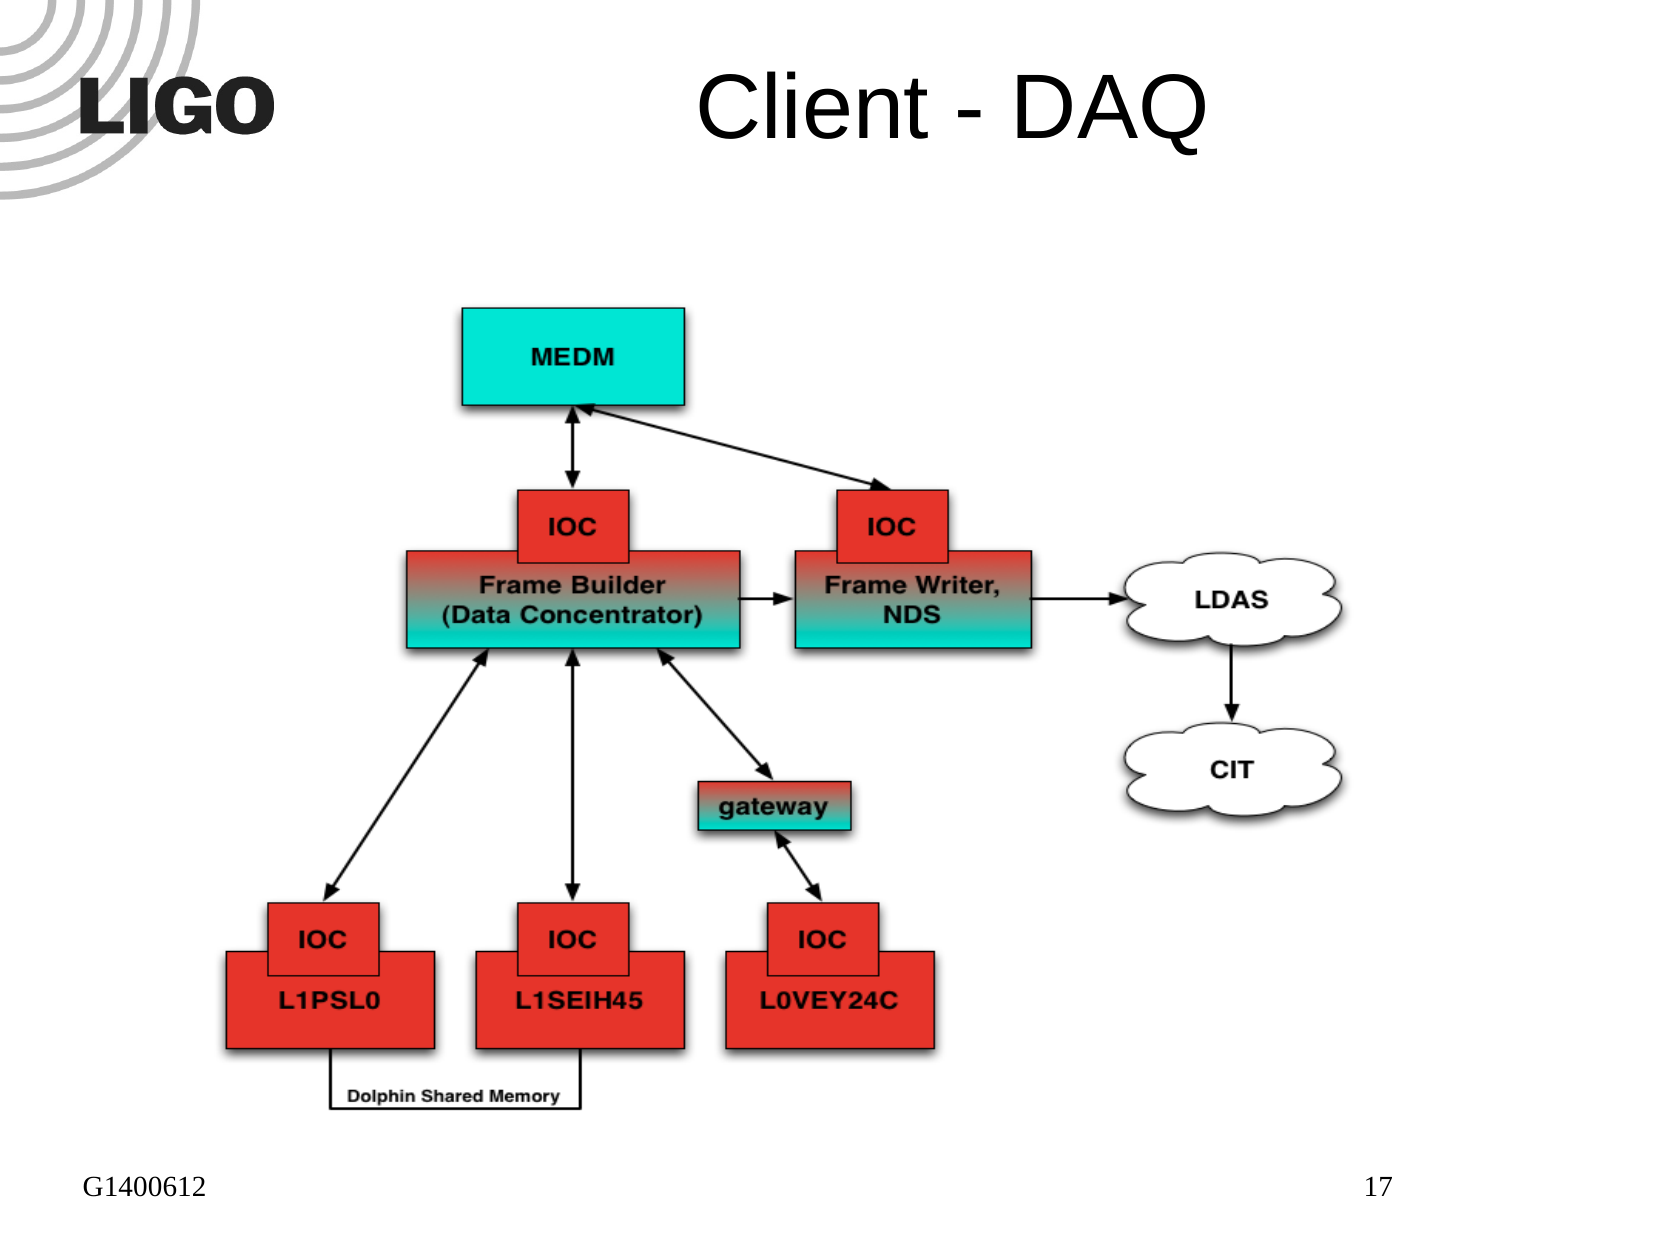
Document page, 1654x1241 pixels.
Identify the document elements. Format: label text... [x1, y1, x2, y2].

picture [0, 0, 274, 200]
title Client - DAQ [315, 2, 1591, 211]
picture [195, 286, 1381, 1126]
